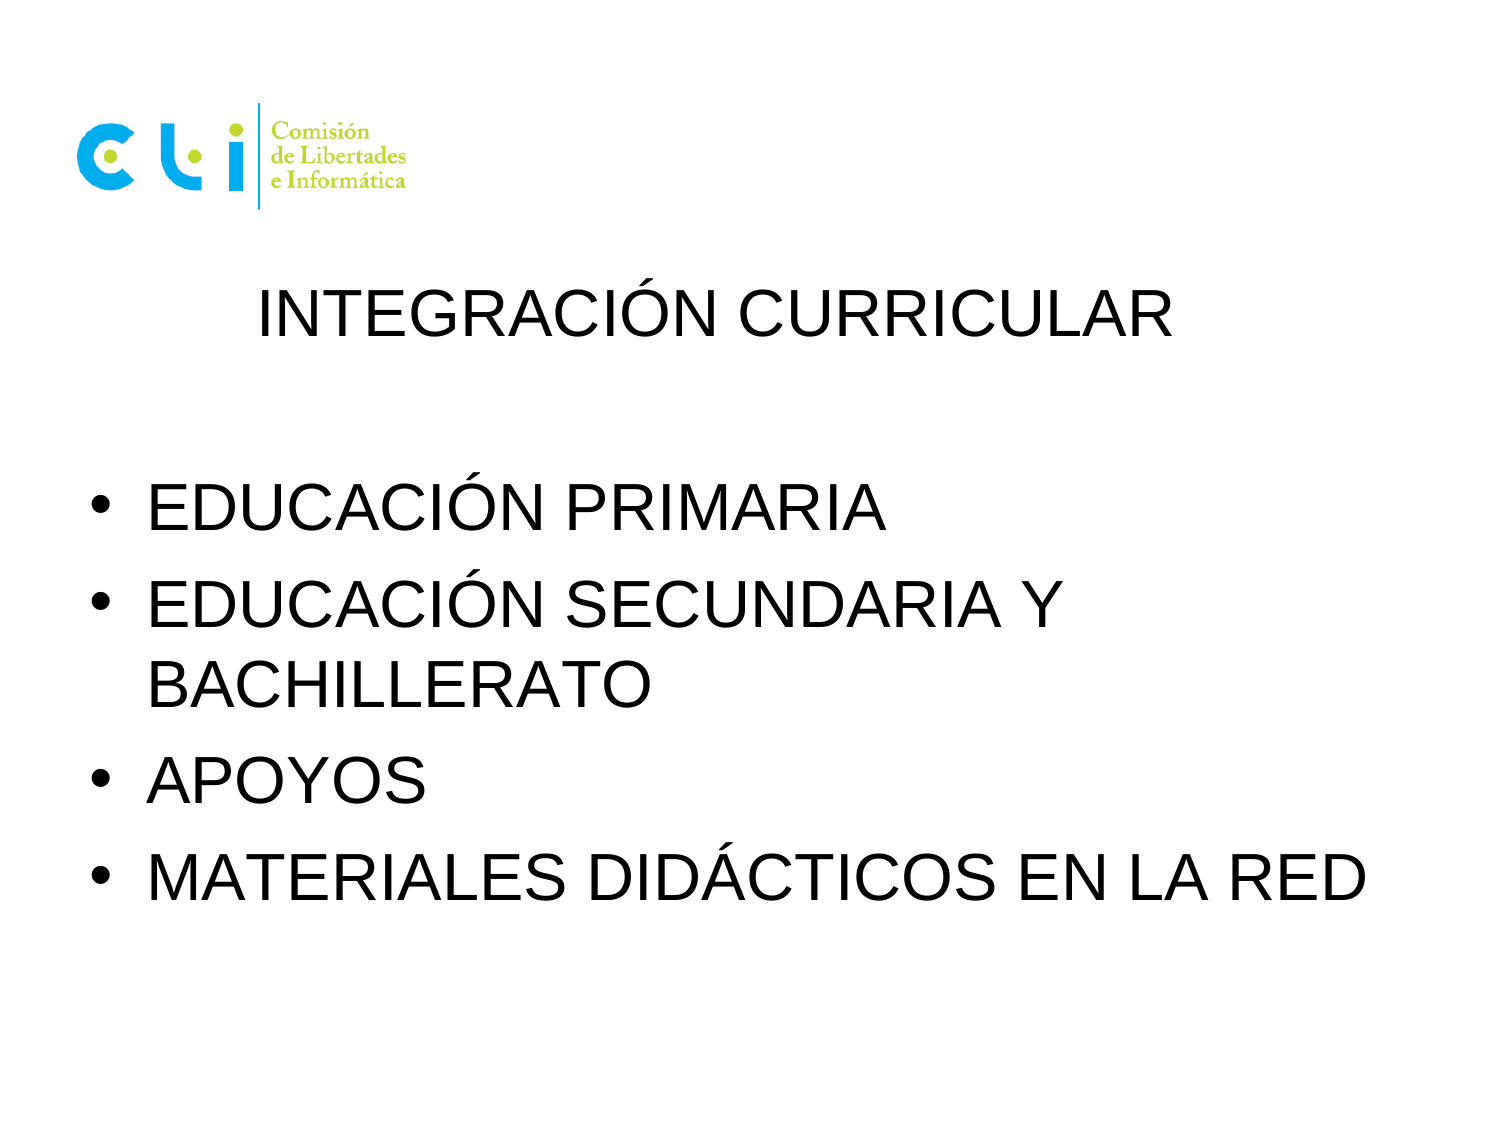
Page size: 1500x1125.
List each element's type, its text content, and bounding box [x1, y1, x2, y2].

picture [6, 45, 502, 233]
list INTEGRACIÓN CURRICULAR EDUCACIÓN PRIMARIA EDUCACIÓN SECUNDARIA Y BACHILLERATO APOYOS MATERIALES DIDÁCTICOS EN LA RED [75, 262, 1426, 1005]
